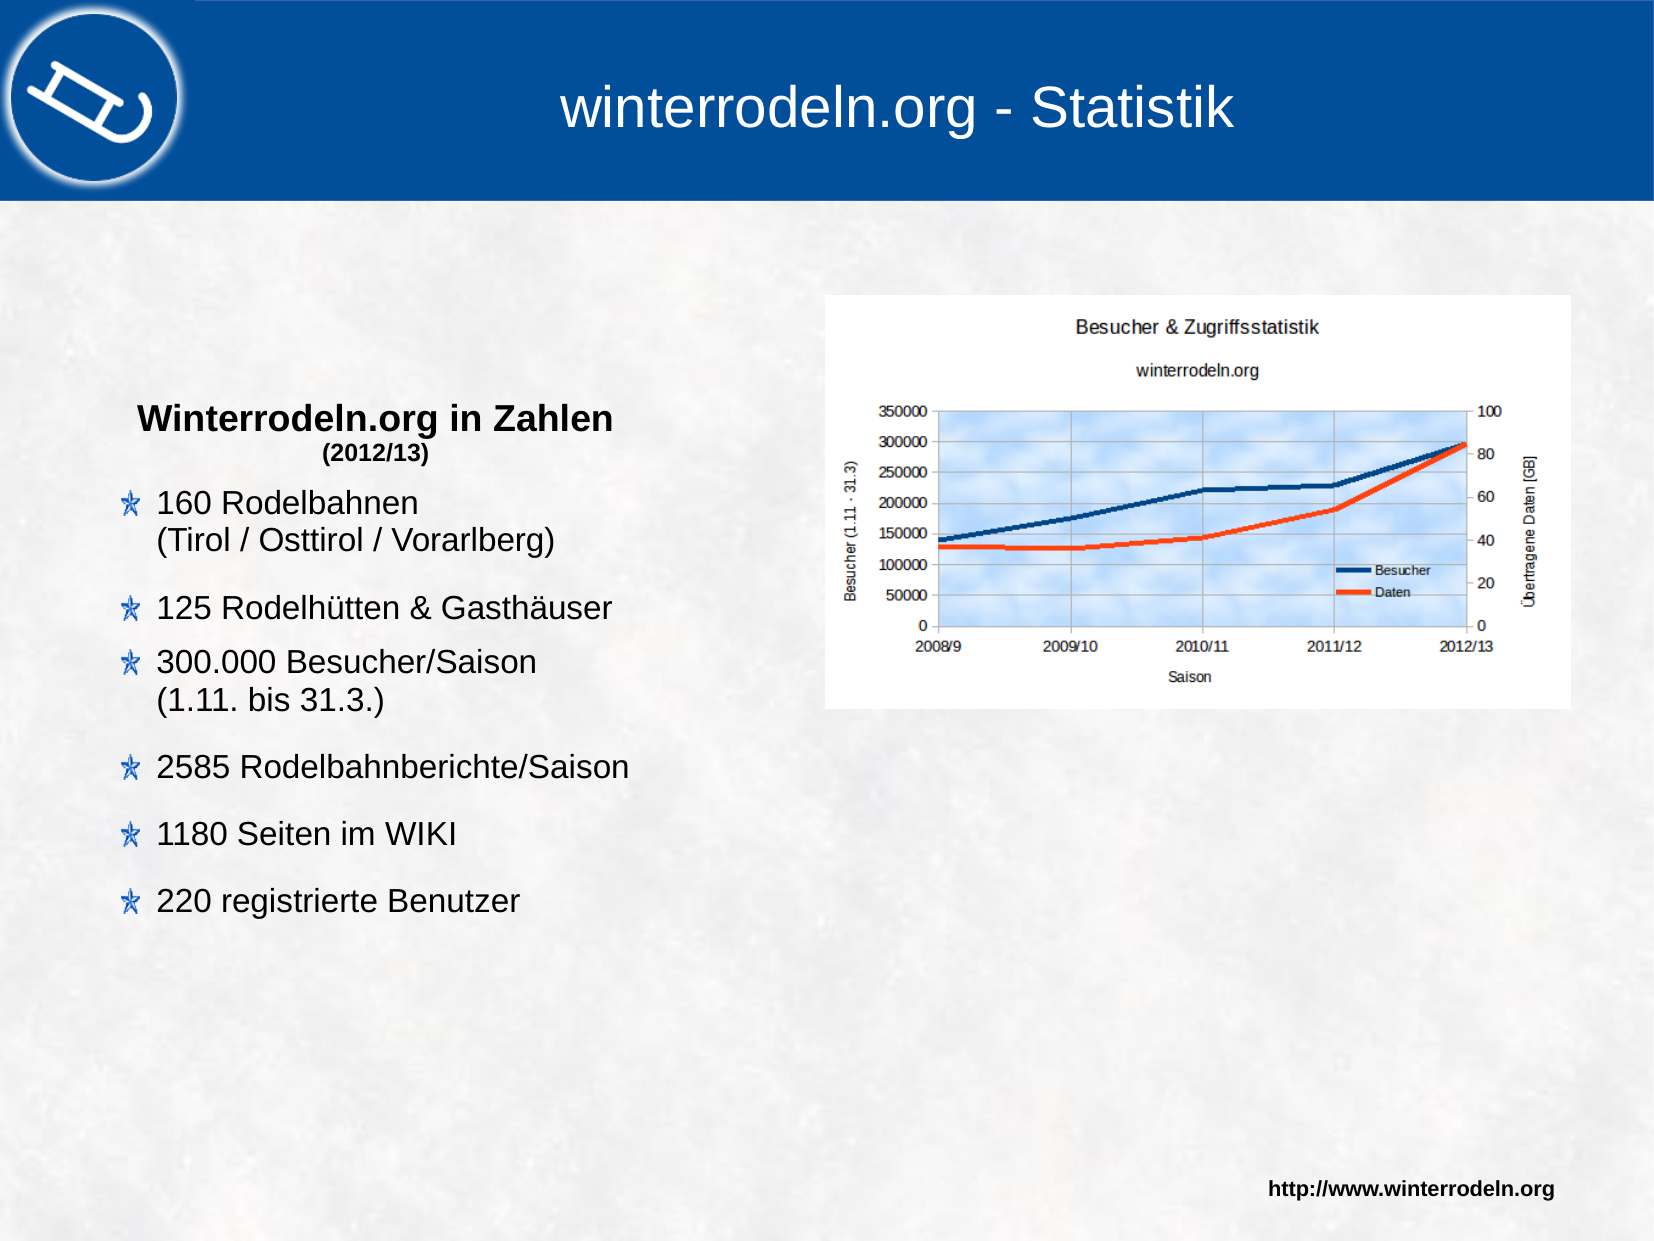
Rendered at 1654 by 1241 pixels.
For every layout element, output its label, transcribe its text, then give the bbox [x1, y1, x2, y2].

title winterrodeln.org - Statistik [224, 49, 1571, 166]
text_box http://www.winterrodeln.org [1253, 1169, 1571, 1209]
text_box [0, 0, 1654, 201]
picture [0, 0, 195, 200]
text_box Winterrodeln.org in Zahlen (2012/13) 160 Rodelbahnen (Tirol / Osttirol / Vorarlberg) 125 Rodelhütten & Gasthäuser 300.000 Besucher/Saison (1.11. bis 31.3.) 2585 Rodelbahnberichte/Saison 1180 Seiten im WIKI 220 registrierte Benutzer [106, 389, 646, 928]
picture [0, 201, 1654, 1241]
